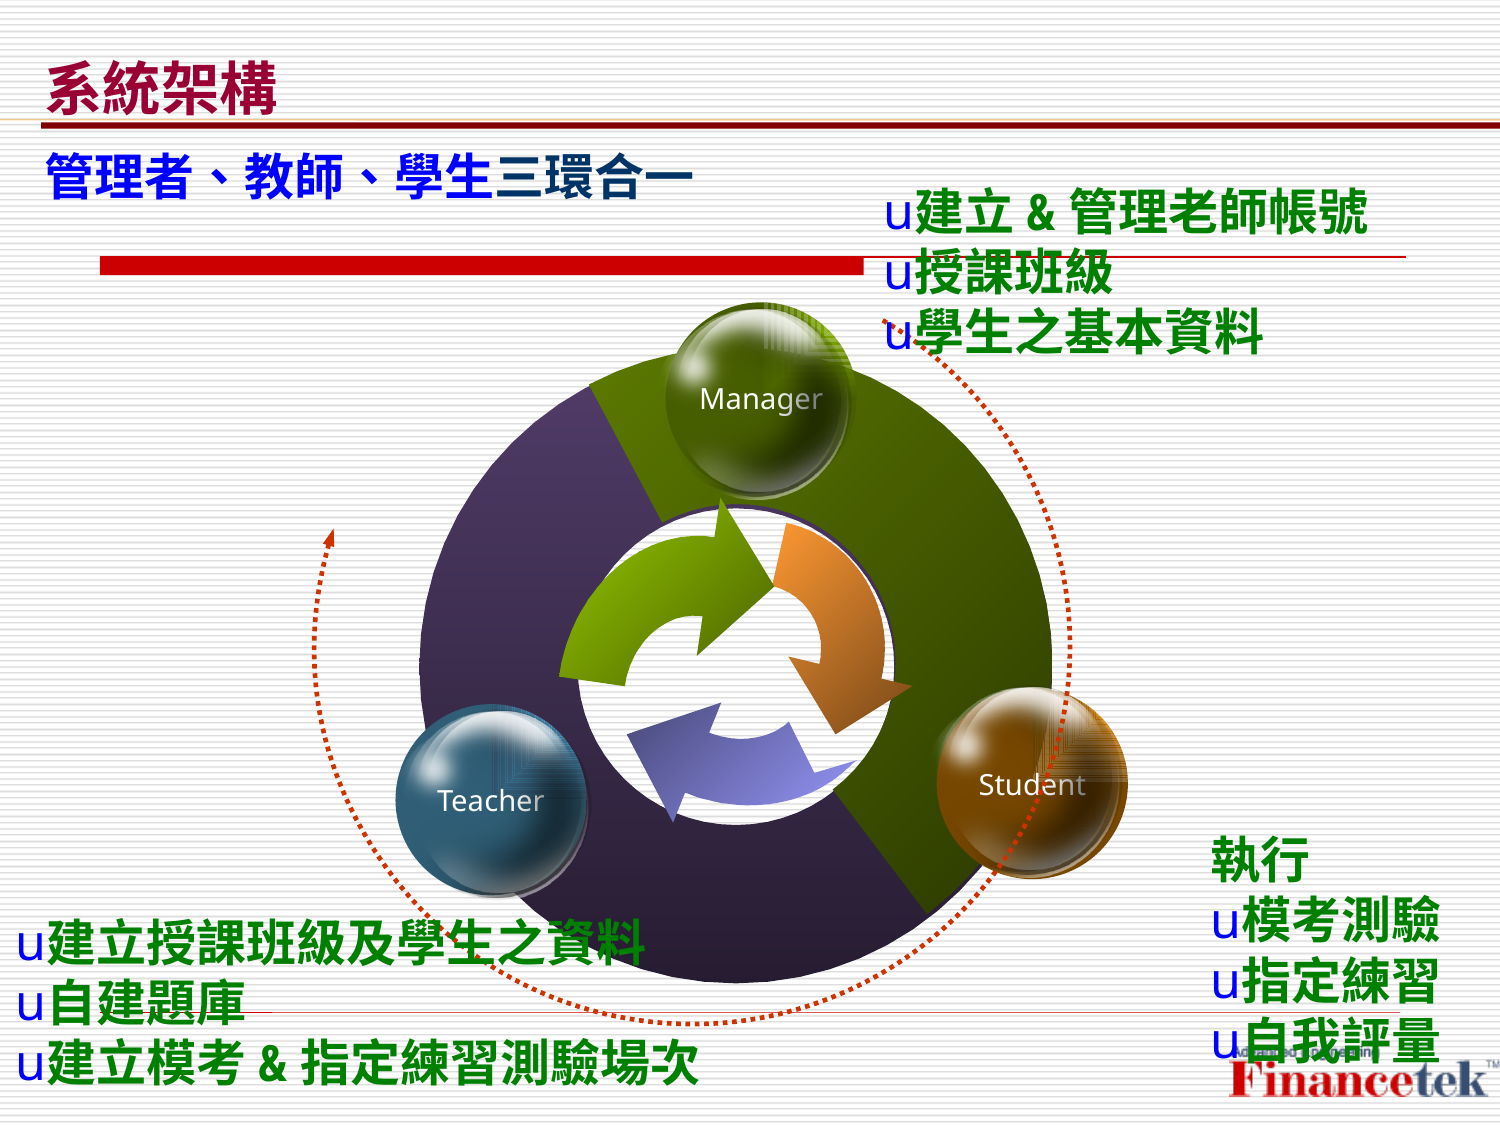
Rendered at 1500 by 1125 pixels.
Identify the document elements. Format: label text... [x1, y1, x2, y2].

text_box 管理者、教師、學生三環合一 [29, 125, 990, 213]
text_box 系統架構 [30, 121, 293, 130]
picture [655, 290, 863, 509]
picture [927, 668, 1134, 887]
text_box 建立&管理老師帳號 授課班級 學生之基本資料 [868, 151, 1383, 368]
picture [395, 692, 603, 882]
text_box 執行 模考測驗 指定練習 自我評量 [1045, 811, 1456, 1077]
text_box 建立授課班級及學生之資料 自建題庫 建立模考&指定練習測驗場次 [0, 882, 715, 1099]
text_box 系統架構 [30, 45, 293, 118]
text_box [419, 358, 1053, 984]
